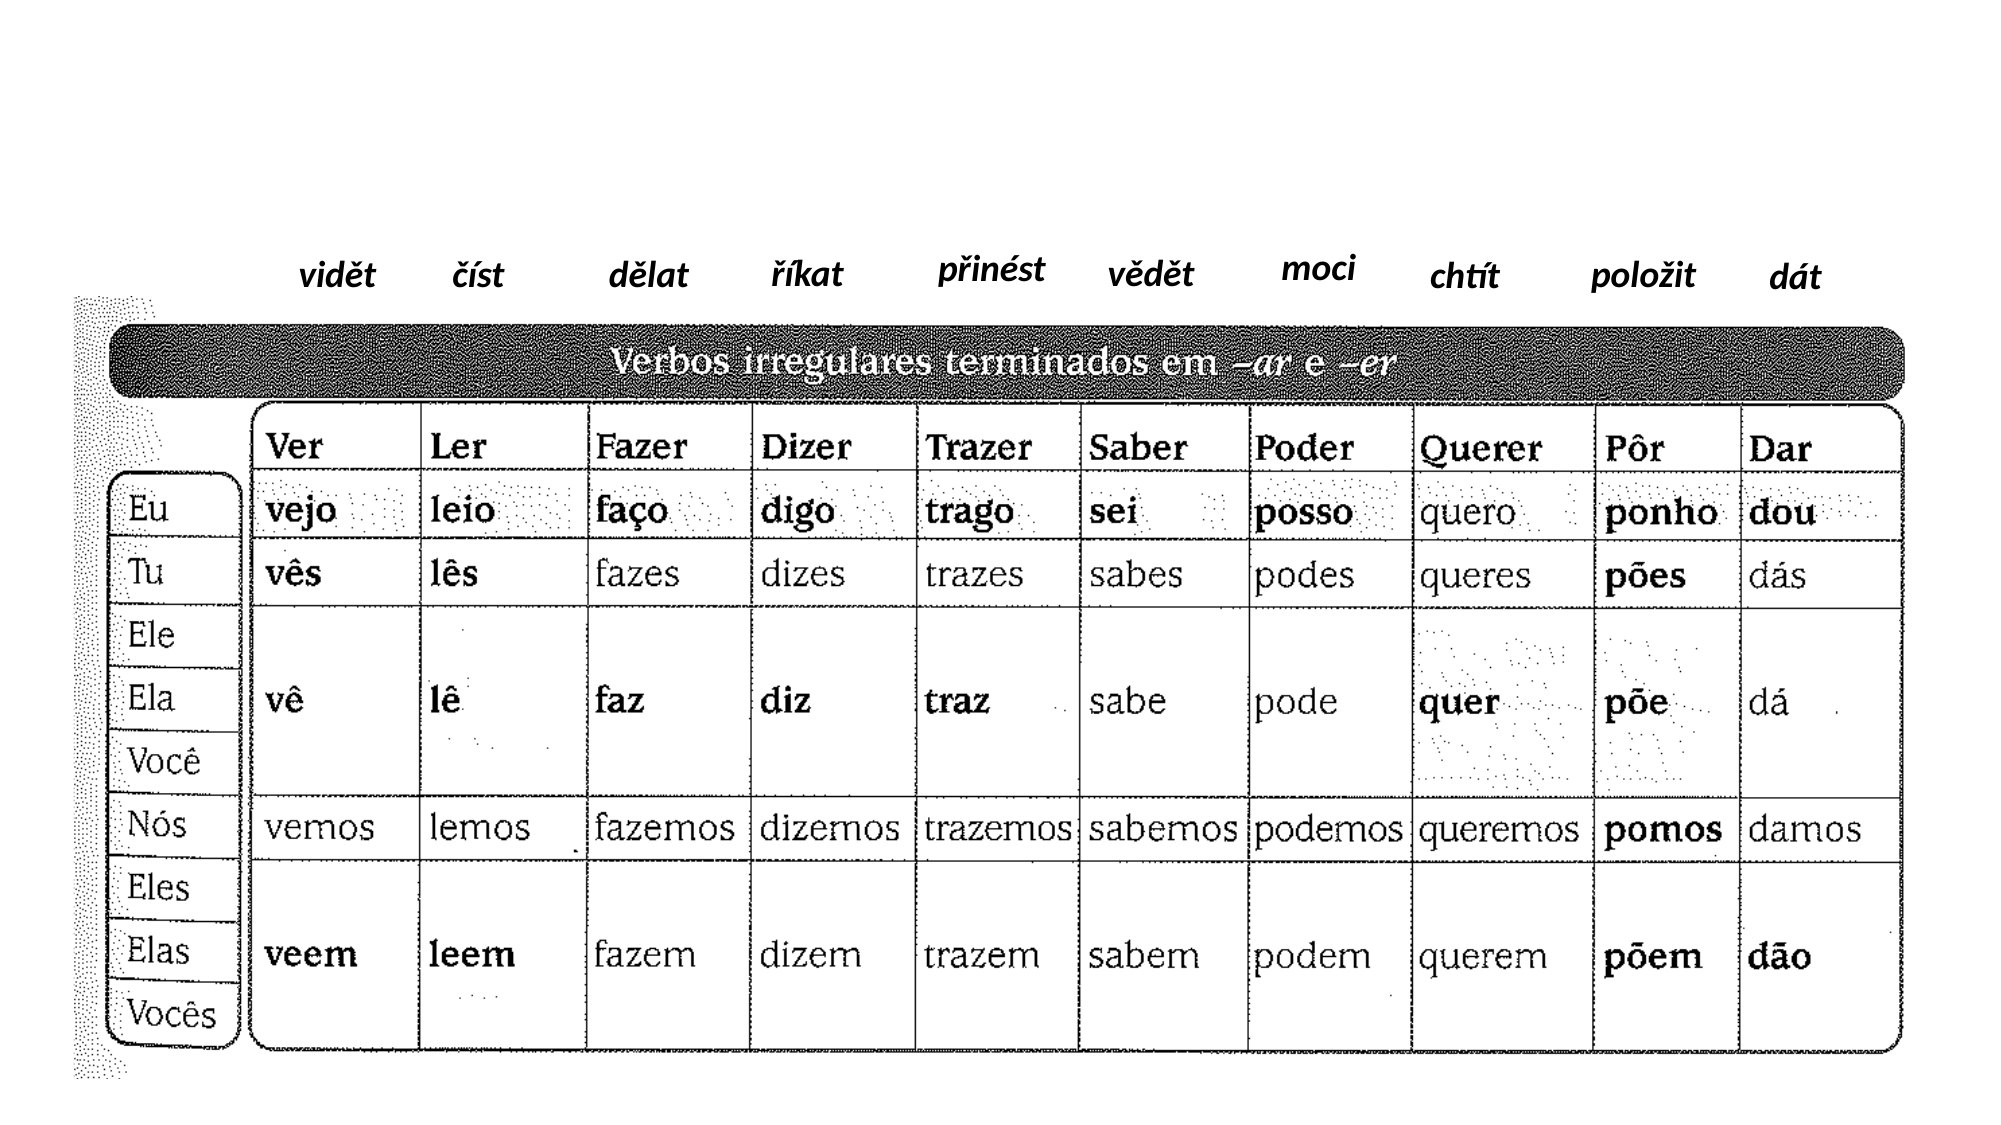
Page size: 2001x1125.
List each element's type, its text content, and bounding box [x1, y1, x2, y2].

text_box položit [1576, 242, 1712, 302]
text_box vědět [1093, 241, 1210, 301]
text_box chtít [1415, 244, 1515, 304]
text_box přinést [923, 236, 1061, 296]
text_box dát [1754, 245, 1837, 305]
text_box dělat [594, 242, 704, 302]
text_box říkat [756, 241, 859, 301]
picture [73, 296, 1912, 1079]
text_box číst [438, 242, 520, 303]
text_box vidět [284, 242, 392, 302]
text_box moci [1266, 236, 1372, 296]
